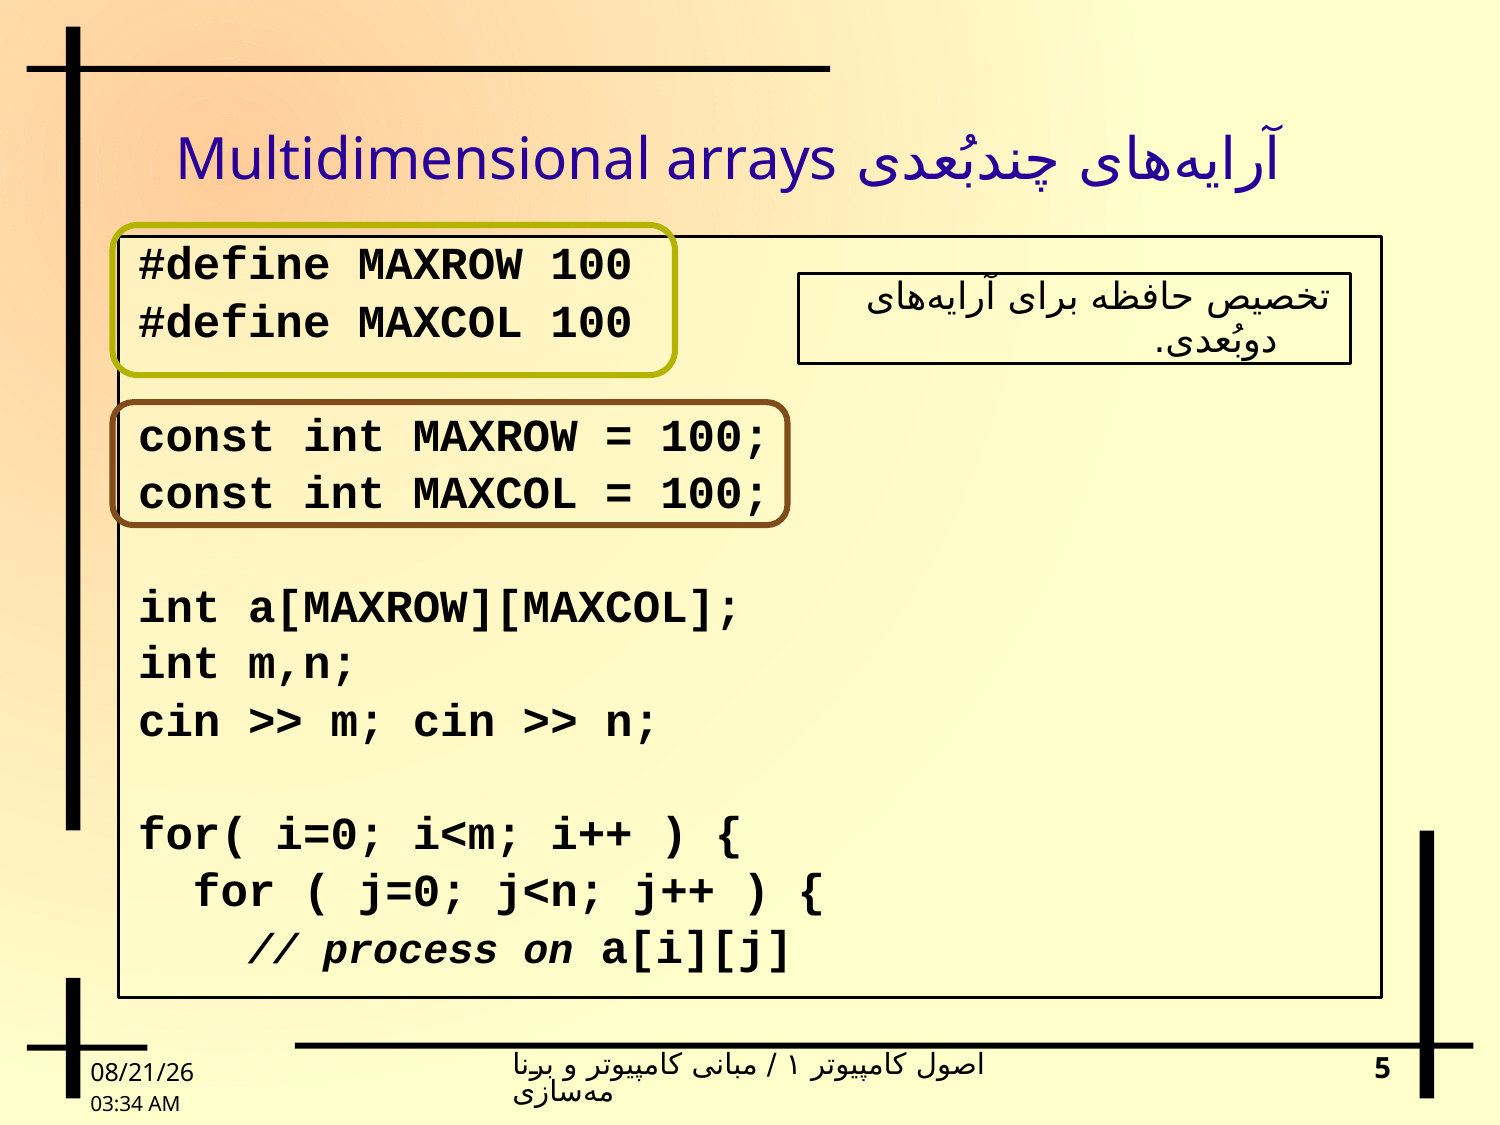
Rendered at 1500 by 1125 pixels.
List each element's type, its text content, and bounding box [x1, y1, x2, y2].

list #define MAXROW 100 #define MAXCOL 100 const int MAXROW = 100; const int MAXCOL = 100; int a[MAXROW][MAXCOL]; int m,n; cin >> m; cin >> n; for( i=0; i<m; i++ ) { for ( j=0; j<n; j++ ) { // process on a[i][j] [118, 236, 1382, 998]
list #define MAXROW 100 #define MAXCOL 100 const int MAXROW = 100; const int MAXCOL = 100; int a[MAXROW][MAXCOL]; int m,n; cin >> m; cin >> n; for( i=0; i<m; i++ ) { for ( j=0; j<n; j++ ) { // process on a[i][j] [118, 236, 671, 372]
list تخصیص حافظه برای آرایه‌های دوبُعدی. [798, 273, 1351, 338]
title آرایه‌های چندبُعدی Multidimensional arrays [113, 96, 1344, 217]
list #define MAXROW 100 #define MAXCOL 100 const int MAXROW = 100; const int MAXCOL = 100; int a[MAXROW][MAXCOL]; int m,n; cin >> m; cin >> n; for( i=0; i<m; i++ ) { for ( j=0; j<n; j++ ) { // process on a[i][j] [118, 406, 784, 522]
